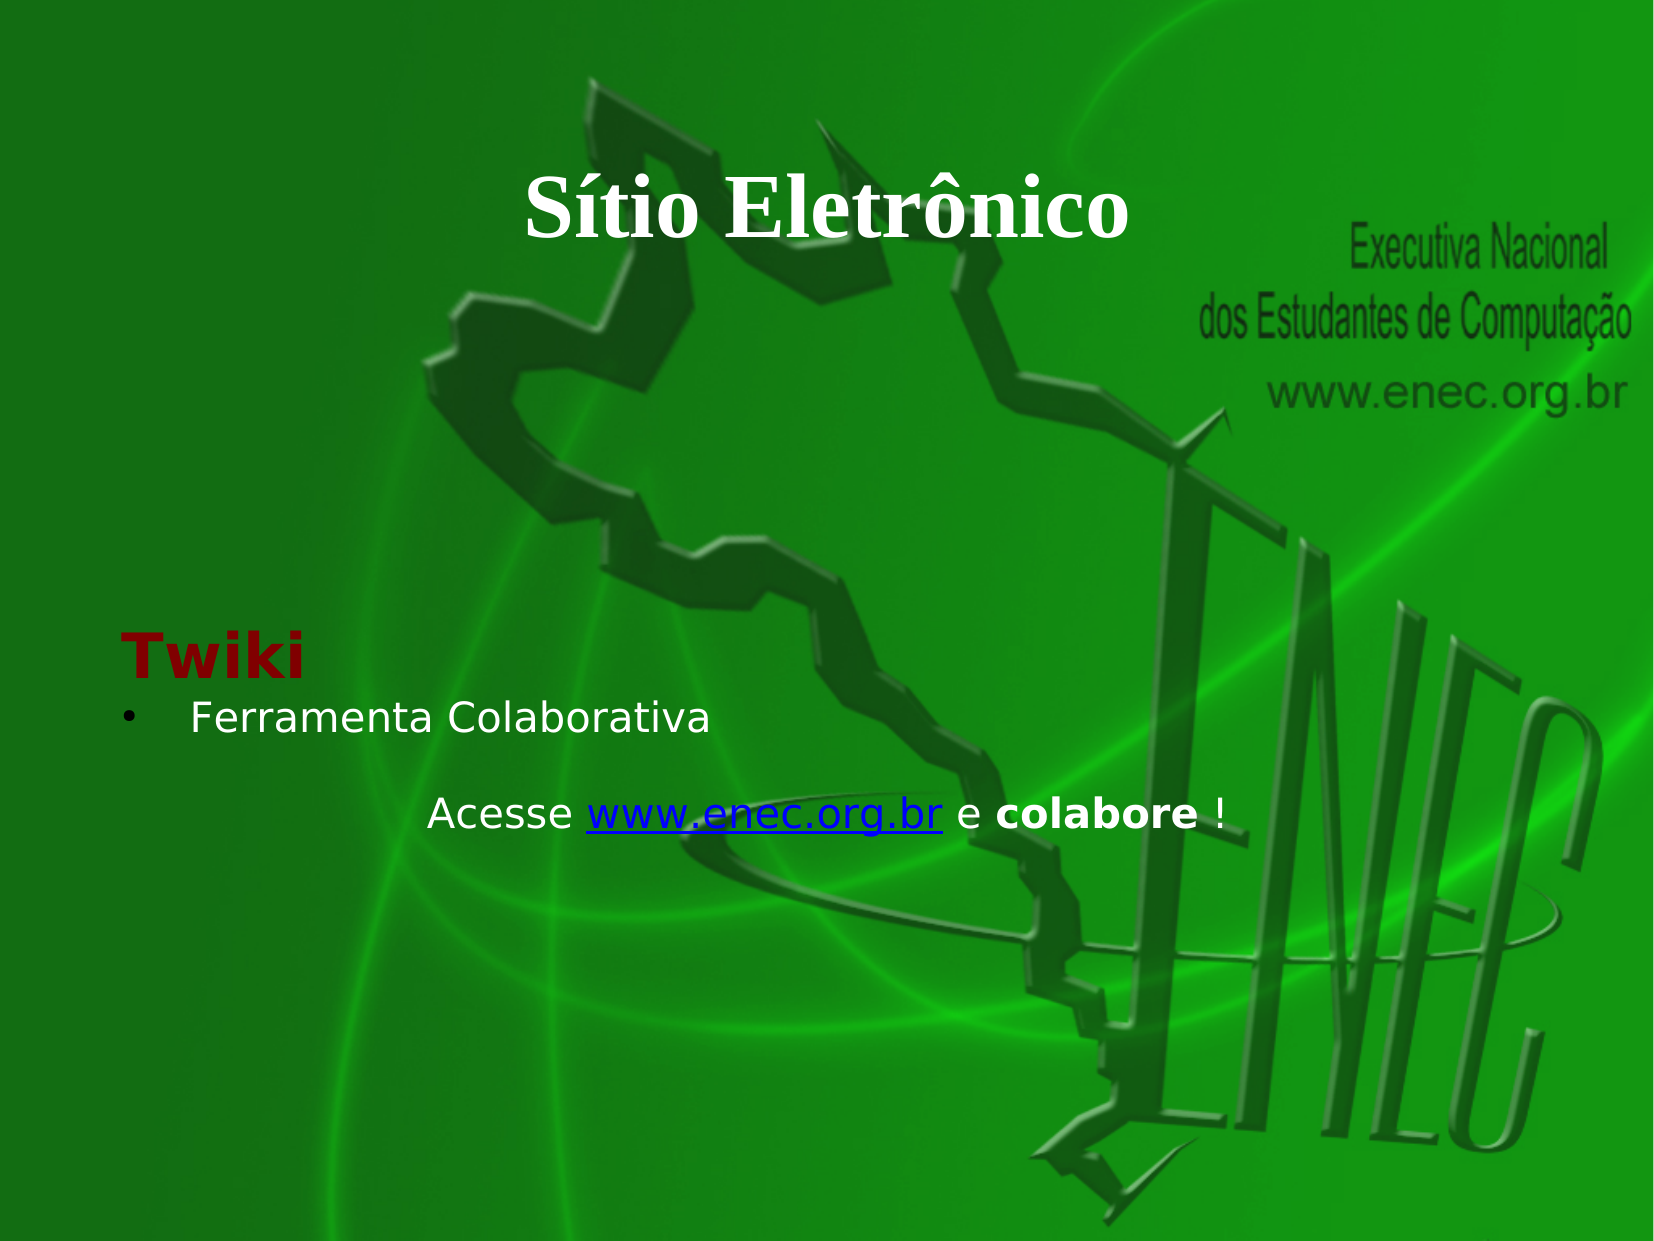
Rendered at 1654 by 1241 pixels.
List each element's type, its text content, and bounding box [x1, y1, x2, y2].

picture [0, 0, 1654, 1241]
text_box Twiki Ferramenta Colaborativa Acesse www.enec.org.br e colabore ! [121, 345, 1534, 1127]
title Sítio Eletrônico [121, 103, 1534, 311]
